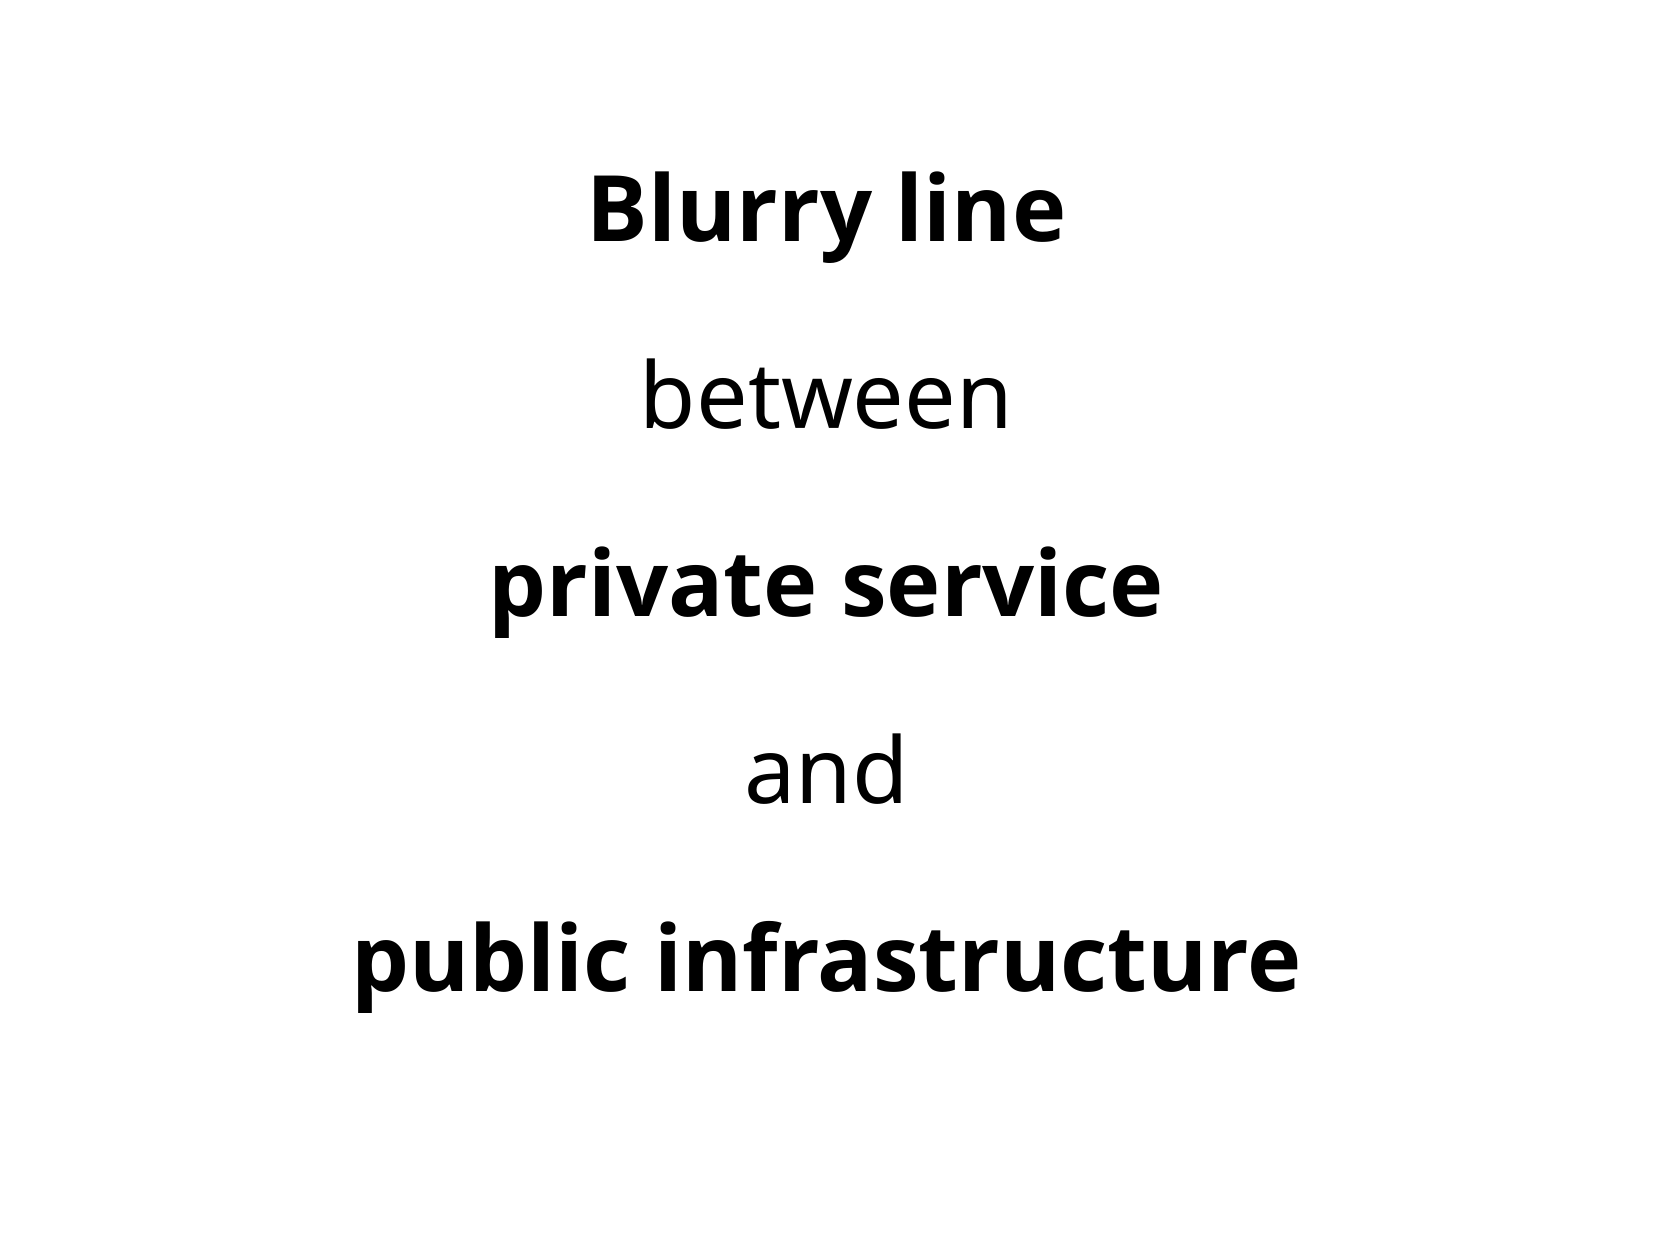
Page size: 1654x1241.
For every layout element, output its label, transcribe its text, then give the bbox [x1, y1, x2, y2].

title Blurry line between private service and public infrastructure [82, 49, 1571, 1051]
